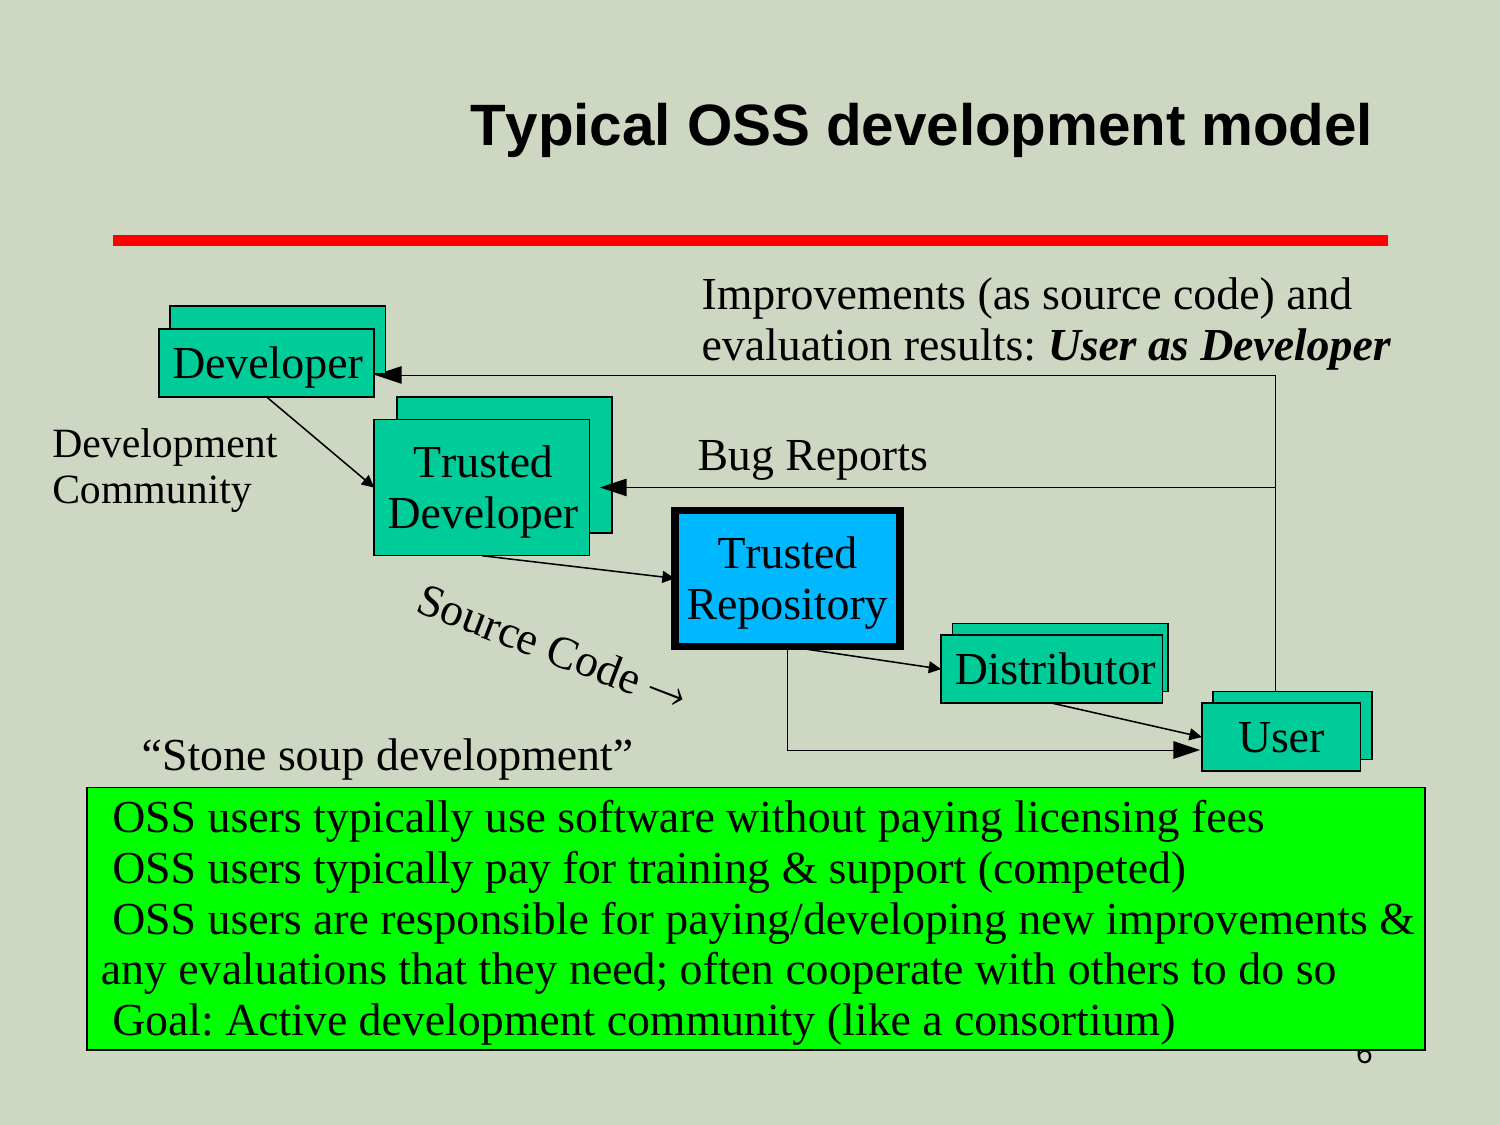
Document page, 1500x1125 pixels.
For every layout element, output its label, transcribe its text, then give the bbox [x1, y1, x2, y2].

title Typical OSS development model [74, 85, 1388, 224]
text_box Trusted Developer [374, 419, 590, 556]
text_box User [1201, 703, 1361, 772]
text_box Source Code  [395, 562, 710, 734]
text_box Distributor [941, 635, 1163, 704]
text_box “Stone soup development” [128, 723, 648, 788]
text_box OSS users typically use software without paying licensing fees OSS users typically pay for training & support (competed) OSS users are responsible for paying/developing new improvements & any evaluations that they need; often cooperate with others to do so Goal: Active development community (like a consortium) [87, 787, 1425, 1050]
text_box Bug Reports [683, 423, 942, 487]
text_box Trusted Repository [674, 510, 901, 647]
text_box Development Community [37, 412, 293, 521]
text_box Improvements (as source code) and evaluation results: User as Developer [687, 262, 1426, 378]
text_box [590, 492, 613, 534]
text_box Developer [158, 328, 375, 397]
text_box [396, 396, 613, 483]
